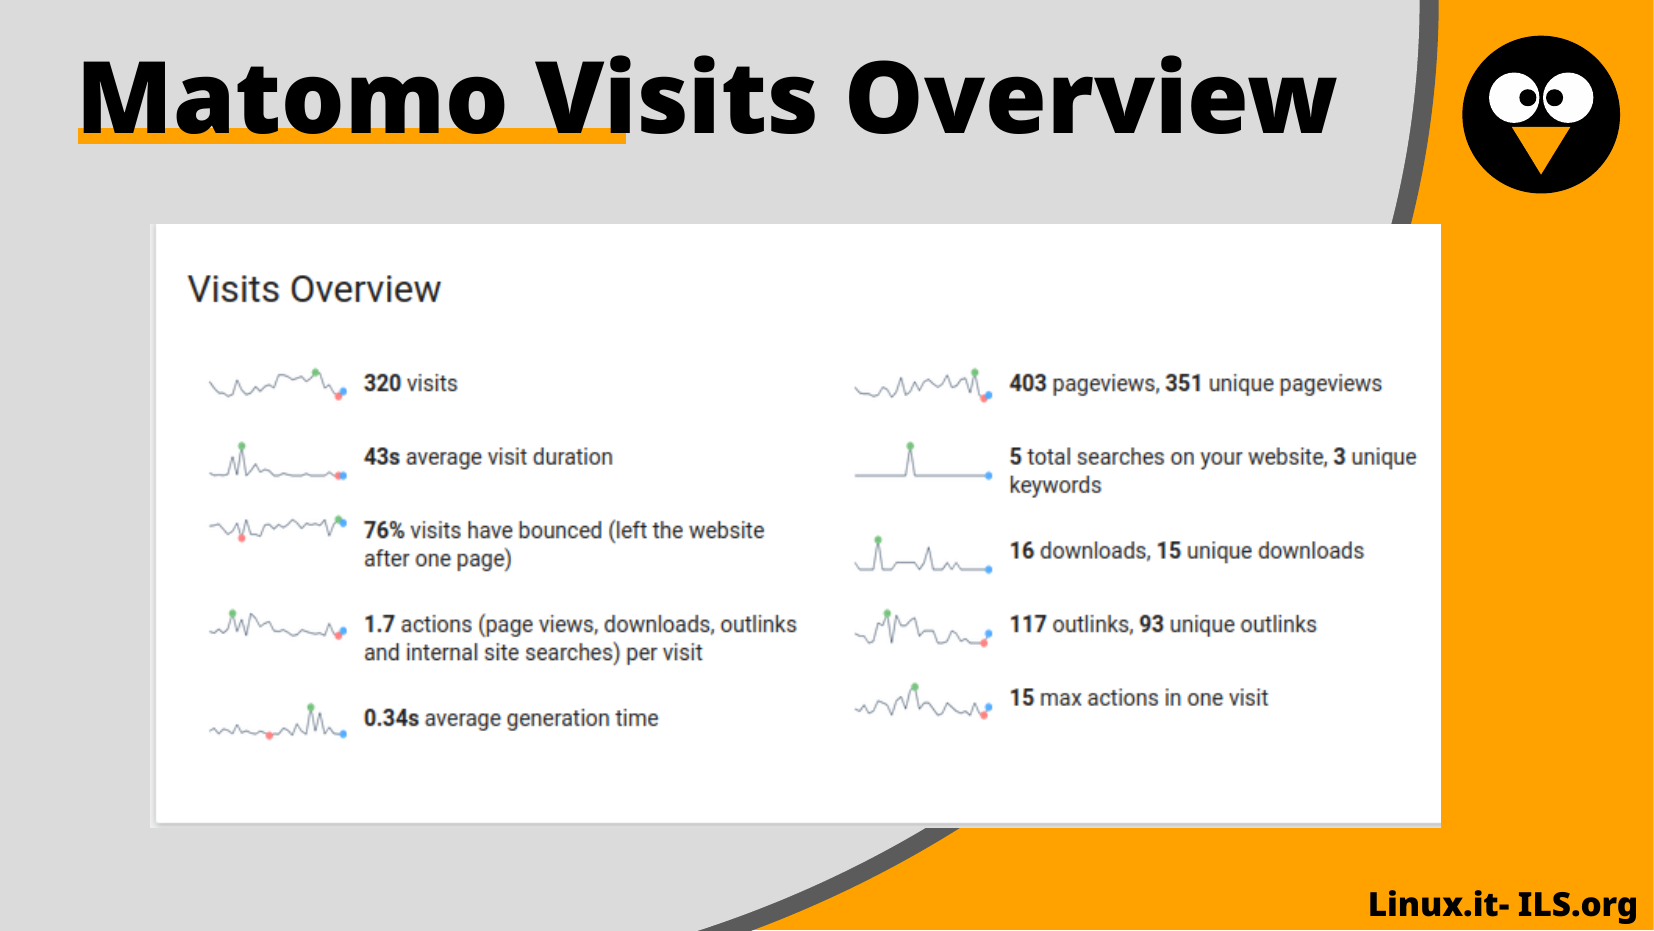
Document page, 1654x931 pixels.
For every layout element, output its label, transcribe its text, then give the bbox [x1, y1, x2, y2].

text_box Linux.it- ILS.org [1346, 874, 1654, 927]
picture [150, 224, 1441, 828]
title Matomo Visits Overview [76, 0, 1347, 209]
